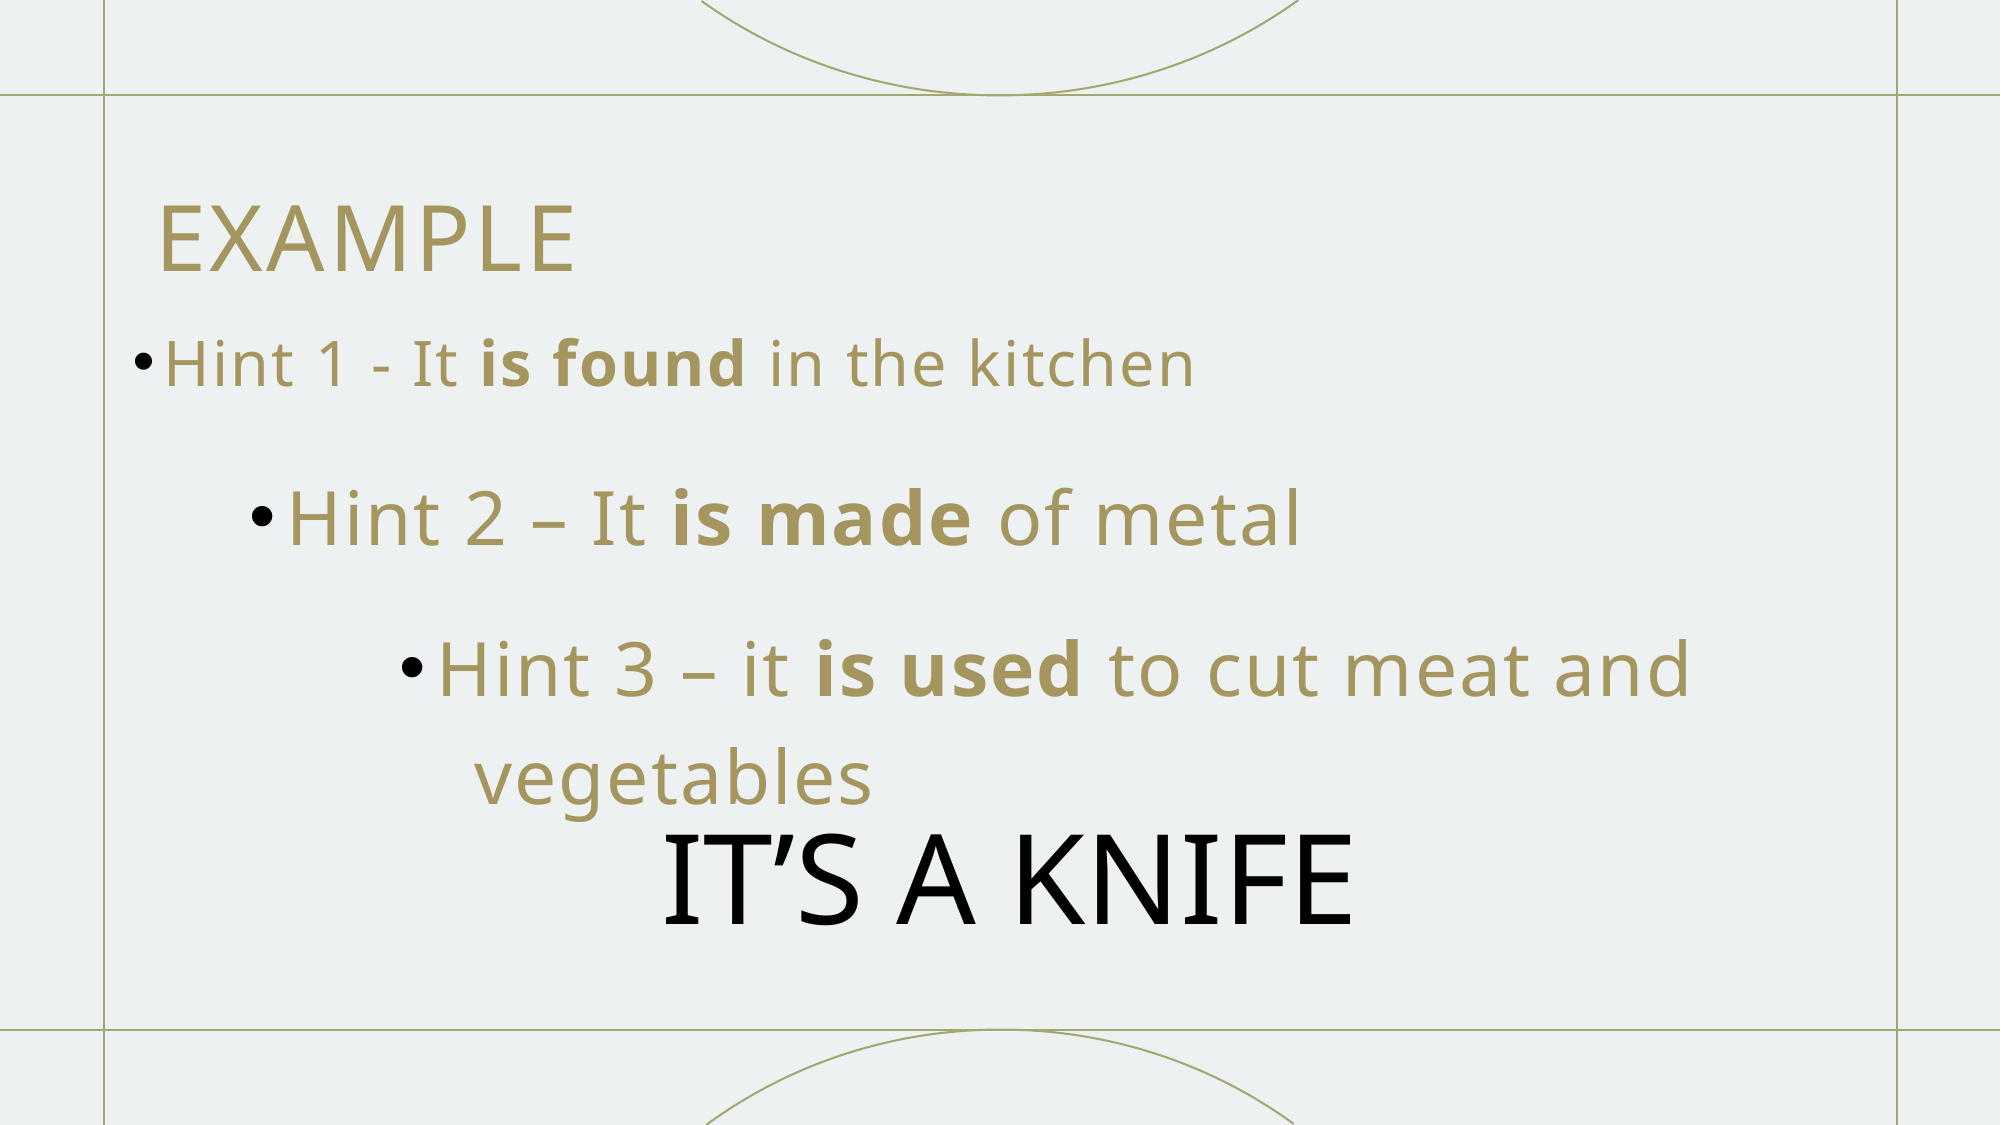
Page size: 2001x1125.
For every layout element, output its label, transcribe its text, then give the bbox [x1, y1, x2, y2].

text_box Hint 3 – it is used to cut meat and vegetables [381, 585, 2000, 710]
list Hint 1 - It is found in the kitchen [114, 290, 1840, 415]
text_box IT’S A KNIFE [646, 792, 1354, 959]
text_box Hint 2 – It is made of metal [231, 434, 1957, 559]
title EXAMPLE [137, 119, 1863, 337]
